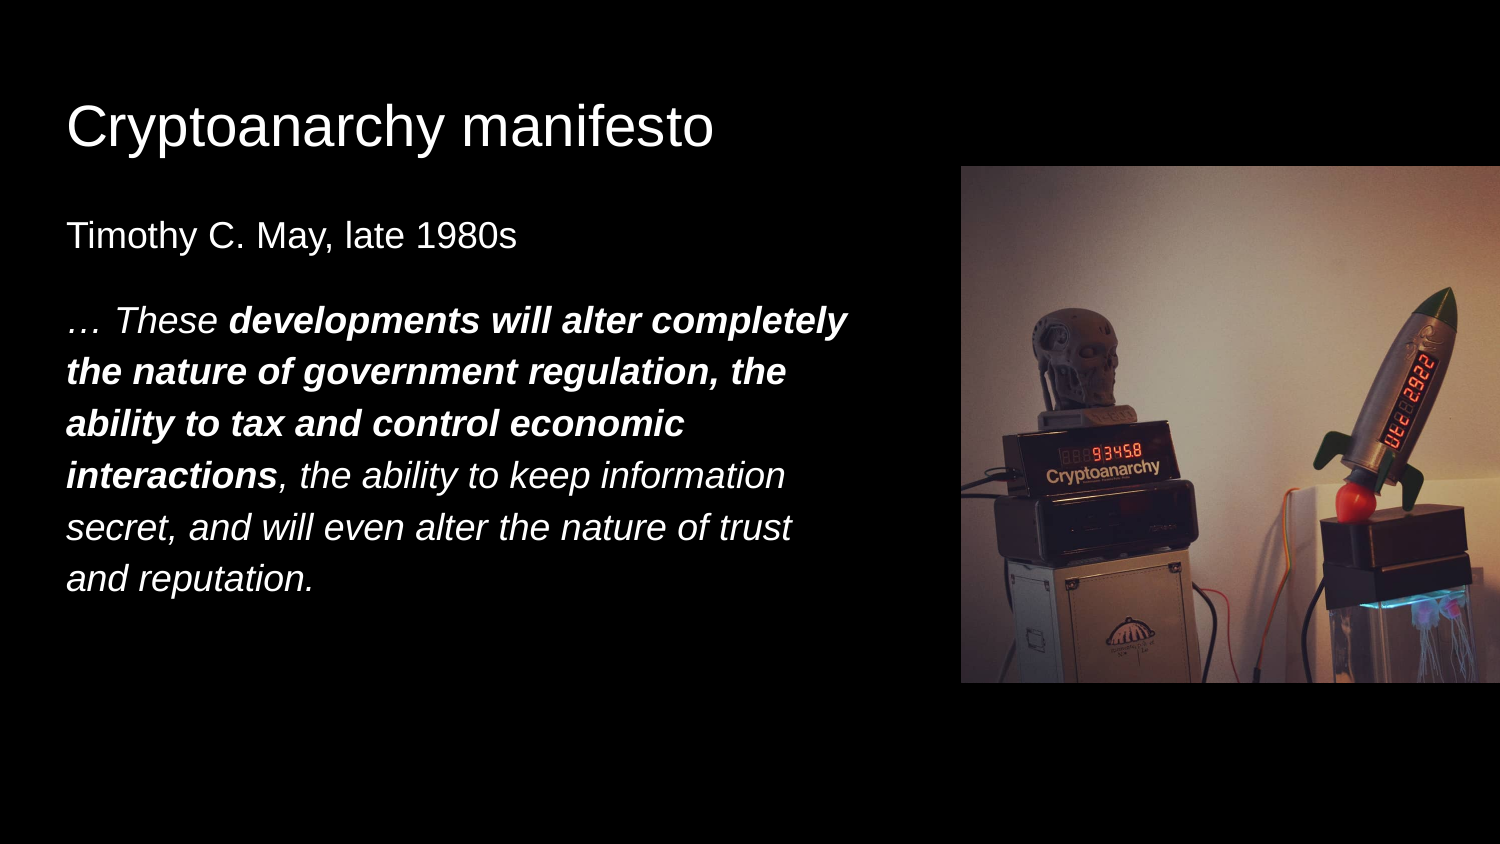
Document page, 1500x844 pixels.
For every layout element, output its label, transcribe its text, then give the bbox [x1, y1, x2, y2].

title Cryptoanarchy manifesto [51, 72, 1449, 167]
picture [961, 166, 1500, 683]
list Timothy C. May, late 1980s … These developments will alter completely the nature of government regulation, the ability to tax and control economic interactions, the ability to keep information secret, and will even alter the nature of trust and reputation. [51, 189, 880, 750]
